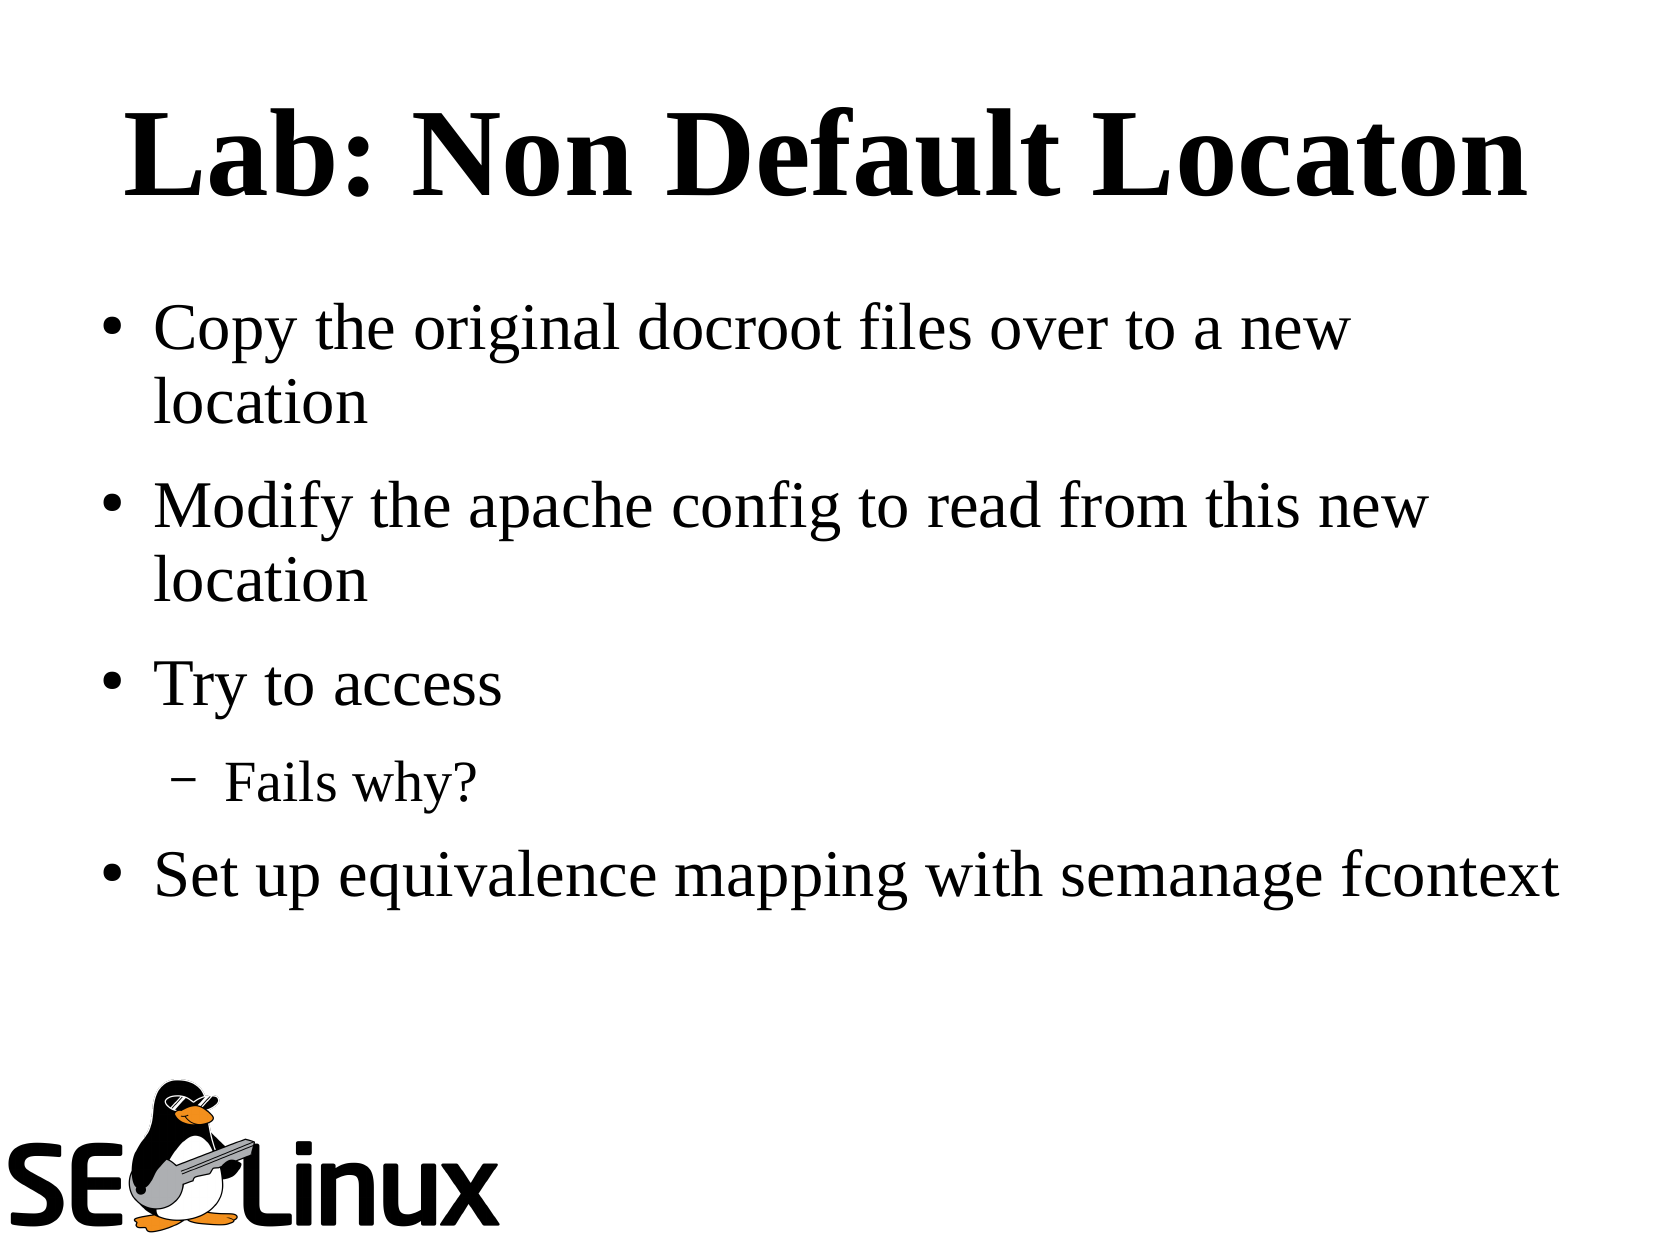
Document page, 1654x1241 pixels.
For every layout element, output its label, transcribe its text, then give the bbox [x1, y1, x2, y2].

list Copy the original docroot files over to a new location Modify the apache config to read from this new location Try to access Fails why? Set up equivalence mapping with semanage fcontext [82, 290, 1571, 1010]
title Lab: Non Default Locaton [82, 49, 1571, 257]
picture [0, 919, 526, 1241]
